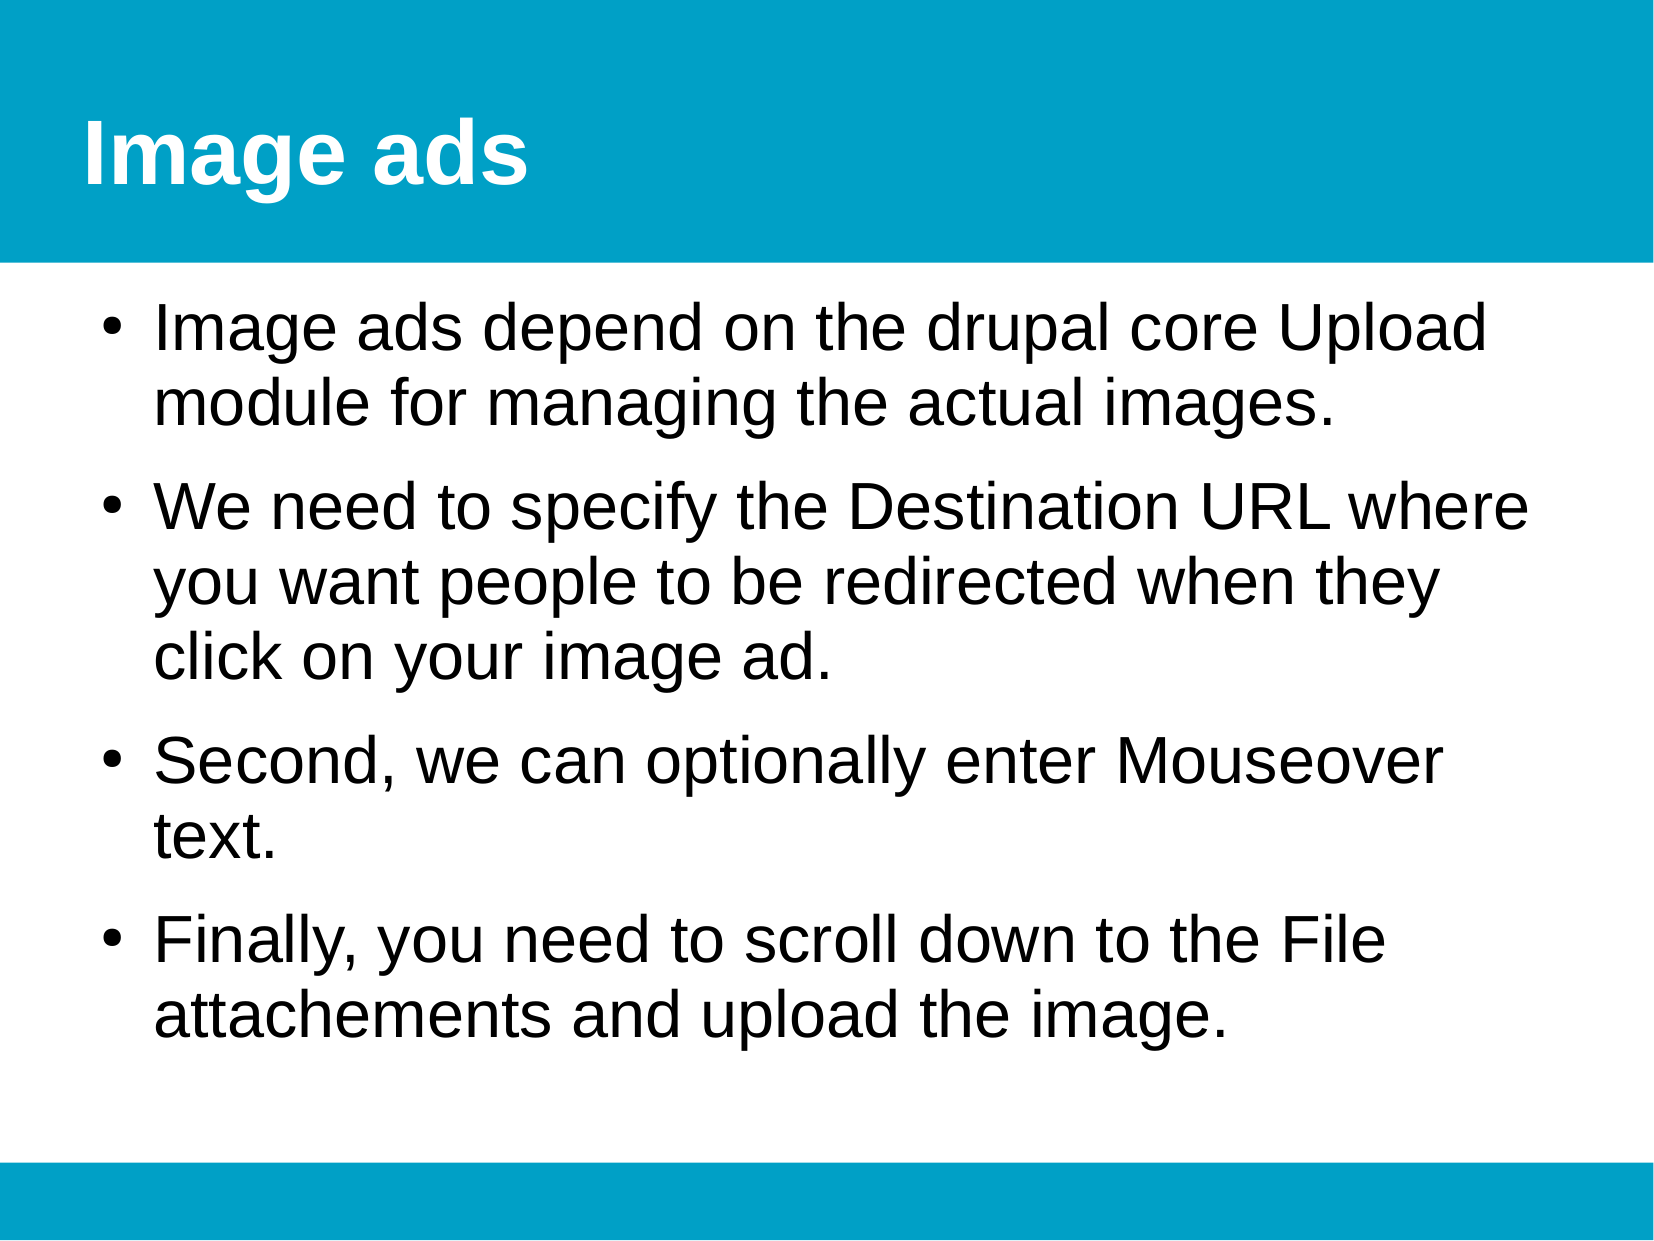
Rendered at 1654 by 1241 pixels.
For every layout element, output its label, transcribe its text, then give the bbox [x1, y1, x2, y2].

title Image ads [82, 56, 1571, 250]
list Image ads depend on the drupal core Upload module for managing the actual images. We need to specify the Destination URL where you want people to be redirected when they click on your image ad. Second, we can optionally enter Mouseover text. Finally, you need to scroll down to the File attachements and upload the image. [82, 290, 1571, 1094]
